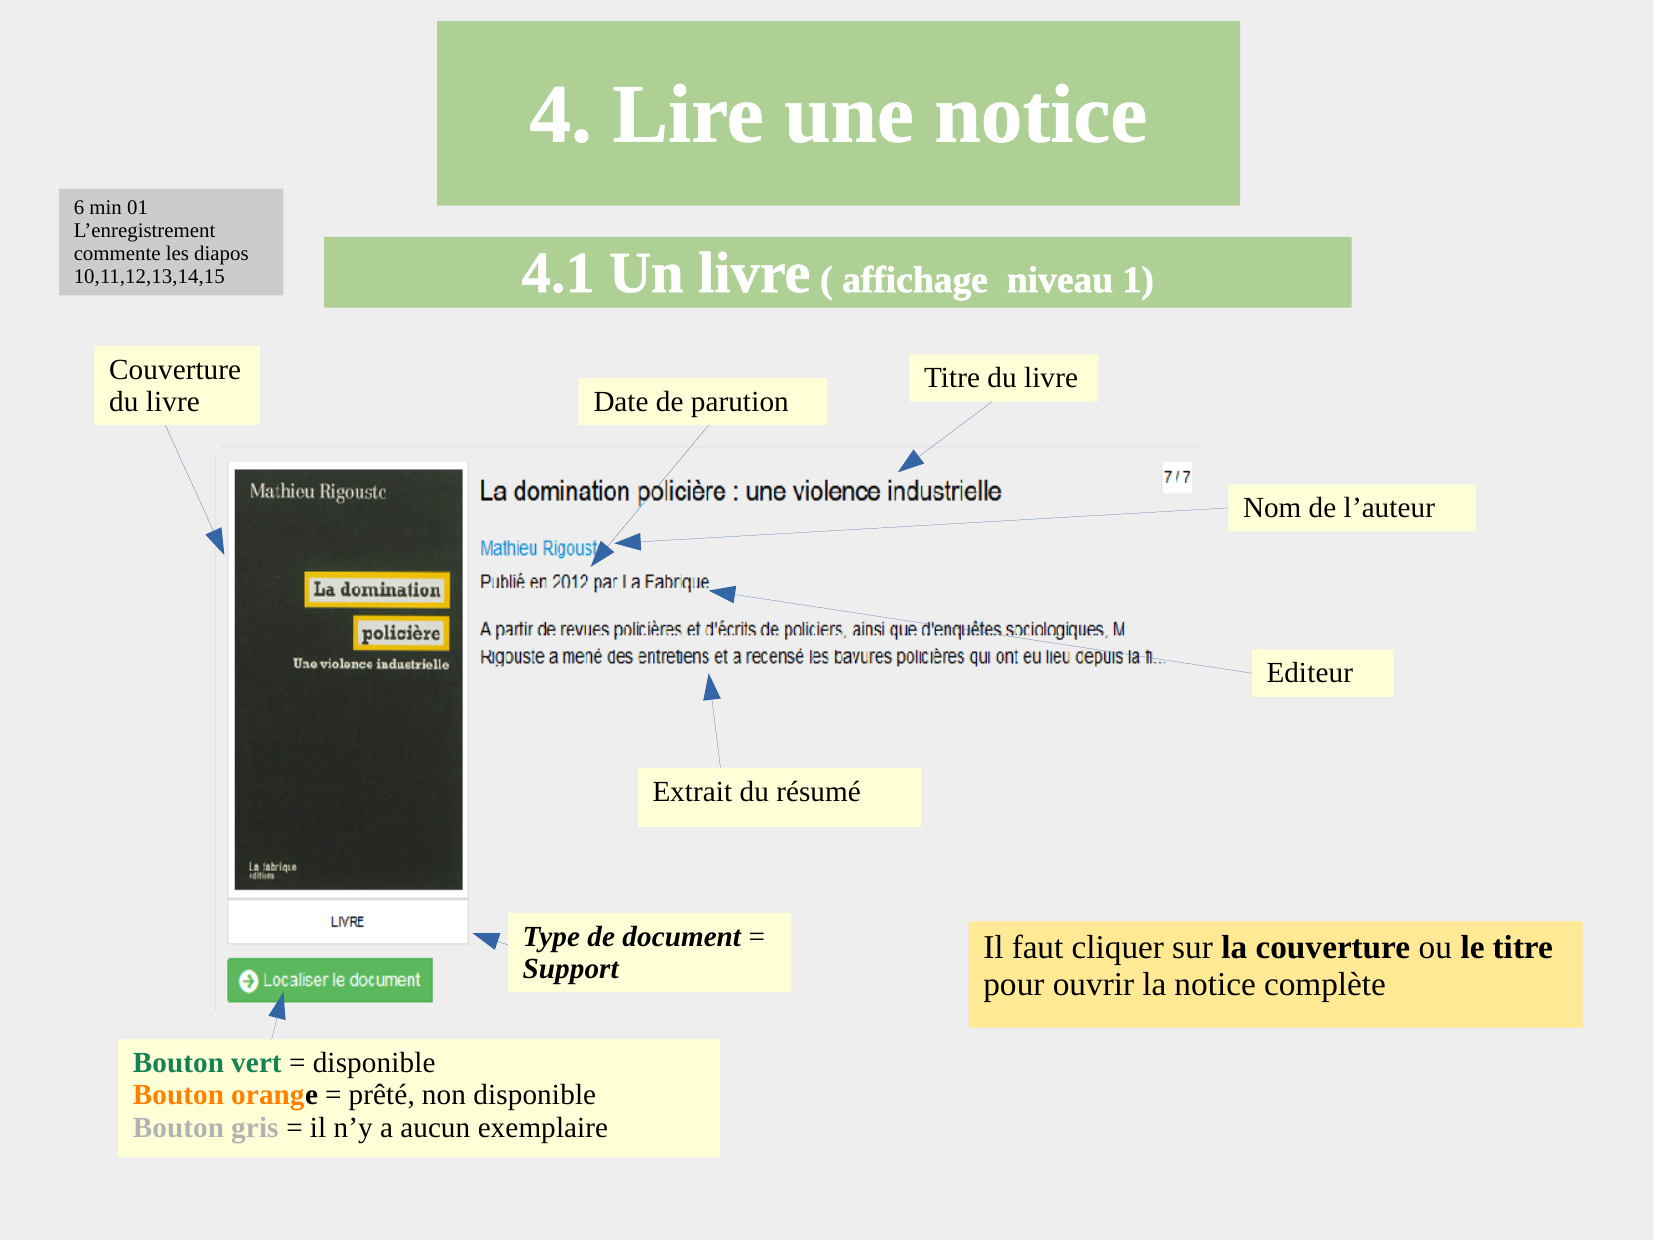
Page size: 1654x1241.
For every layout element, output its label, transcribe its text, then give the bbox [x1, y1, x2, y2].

title 4.1 Un livre ( affichage niveau 1) [324, 236, 1352, 308]
text_box 6 min 01 L’enregistrement commente les diapos 10,11,12,13,14,15 [59, 188, 284, 296]
text_box Il faut cliquer sur la couverture ou le titre pour ouvrir la notice complète [968, 921, 1583, 1028]
text_box Couverture du livre [94, 345, 260, 426]
text_box Bouton vert = disponible Bouton orange = prêté, non disponible Bouton gris = il n’y a aucun exemplaire [118, 1039, 721, 1158]
text_box Nom de l’auteur [1228, 484, 1477, 532]
text_box Extrait du résumé [637, 767, 922, 827]
text_box Titre du livre [909, 354, 1099, 402]
picture [215, 446, 1205, 1016]
text_box Editeur [1251, 649, 1394, 697]
text_box Type de document = Support [507, 912, 792, 993]
text_box Date de parution [578, 378, 827, 426]
title 4. Lire une notice [437, 21, 1241, 206]
